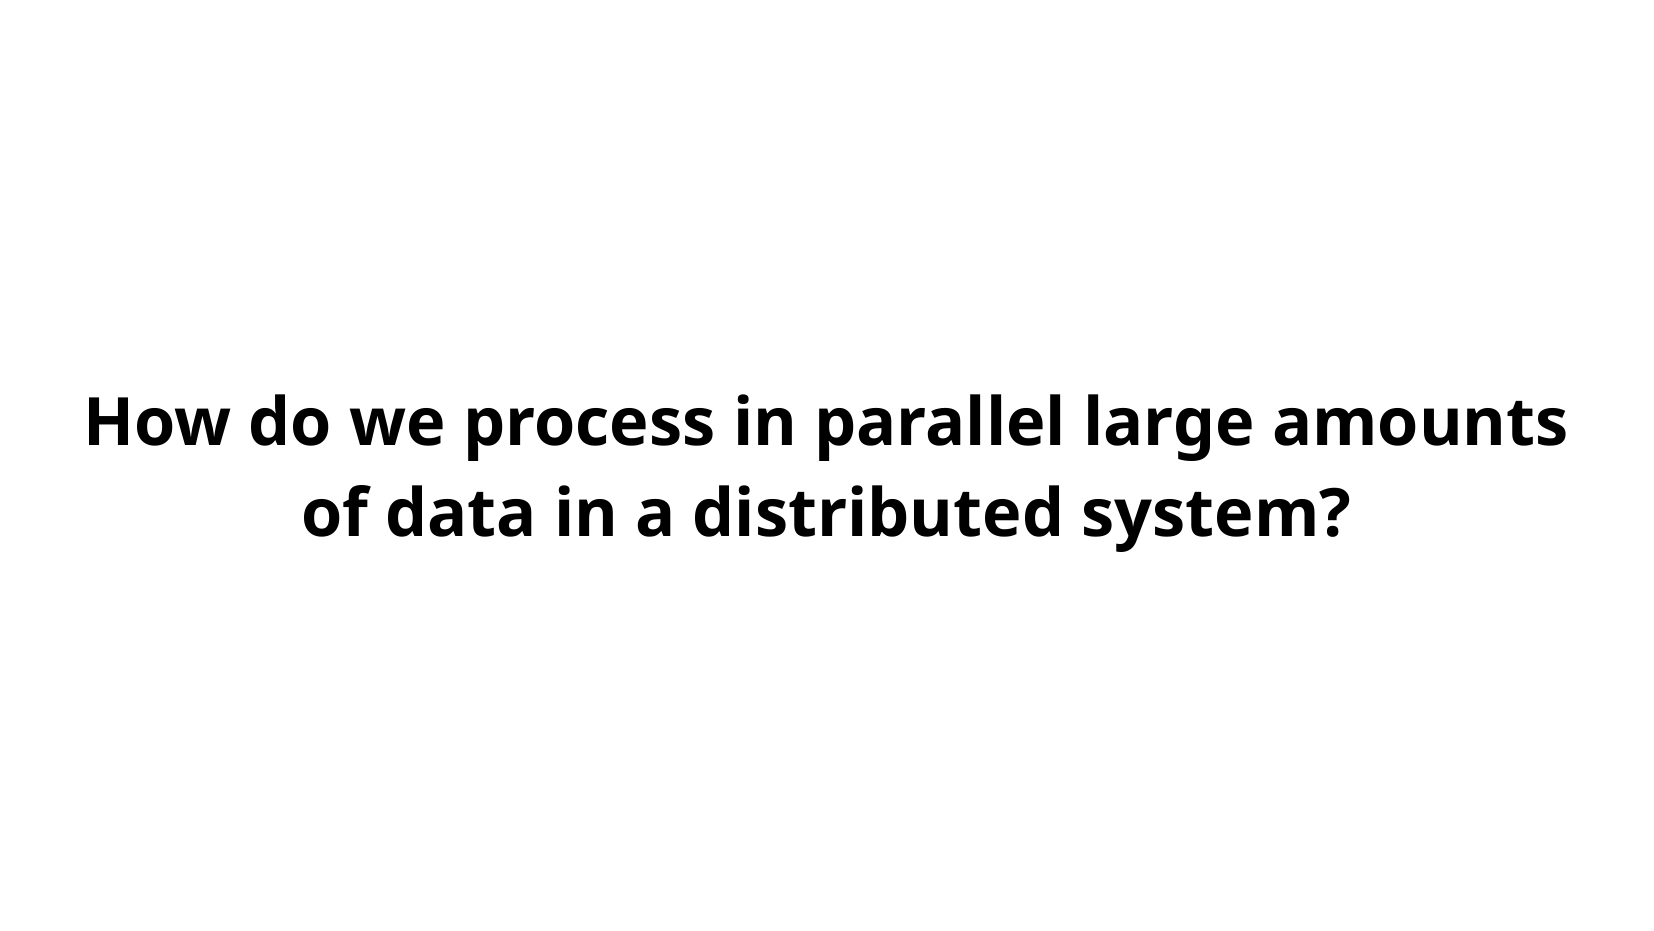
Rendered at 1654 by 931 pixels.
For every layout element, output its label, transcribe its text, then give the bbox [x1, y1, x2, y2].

subtitle How do we process in parallel large amounts of data in a distributed system? [82, 105, 1571, 825]
